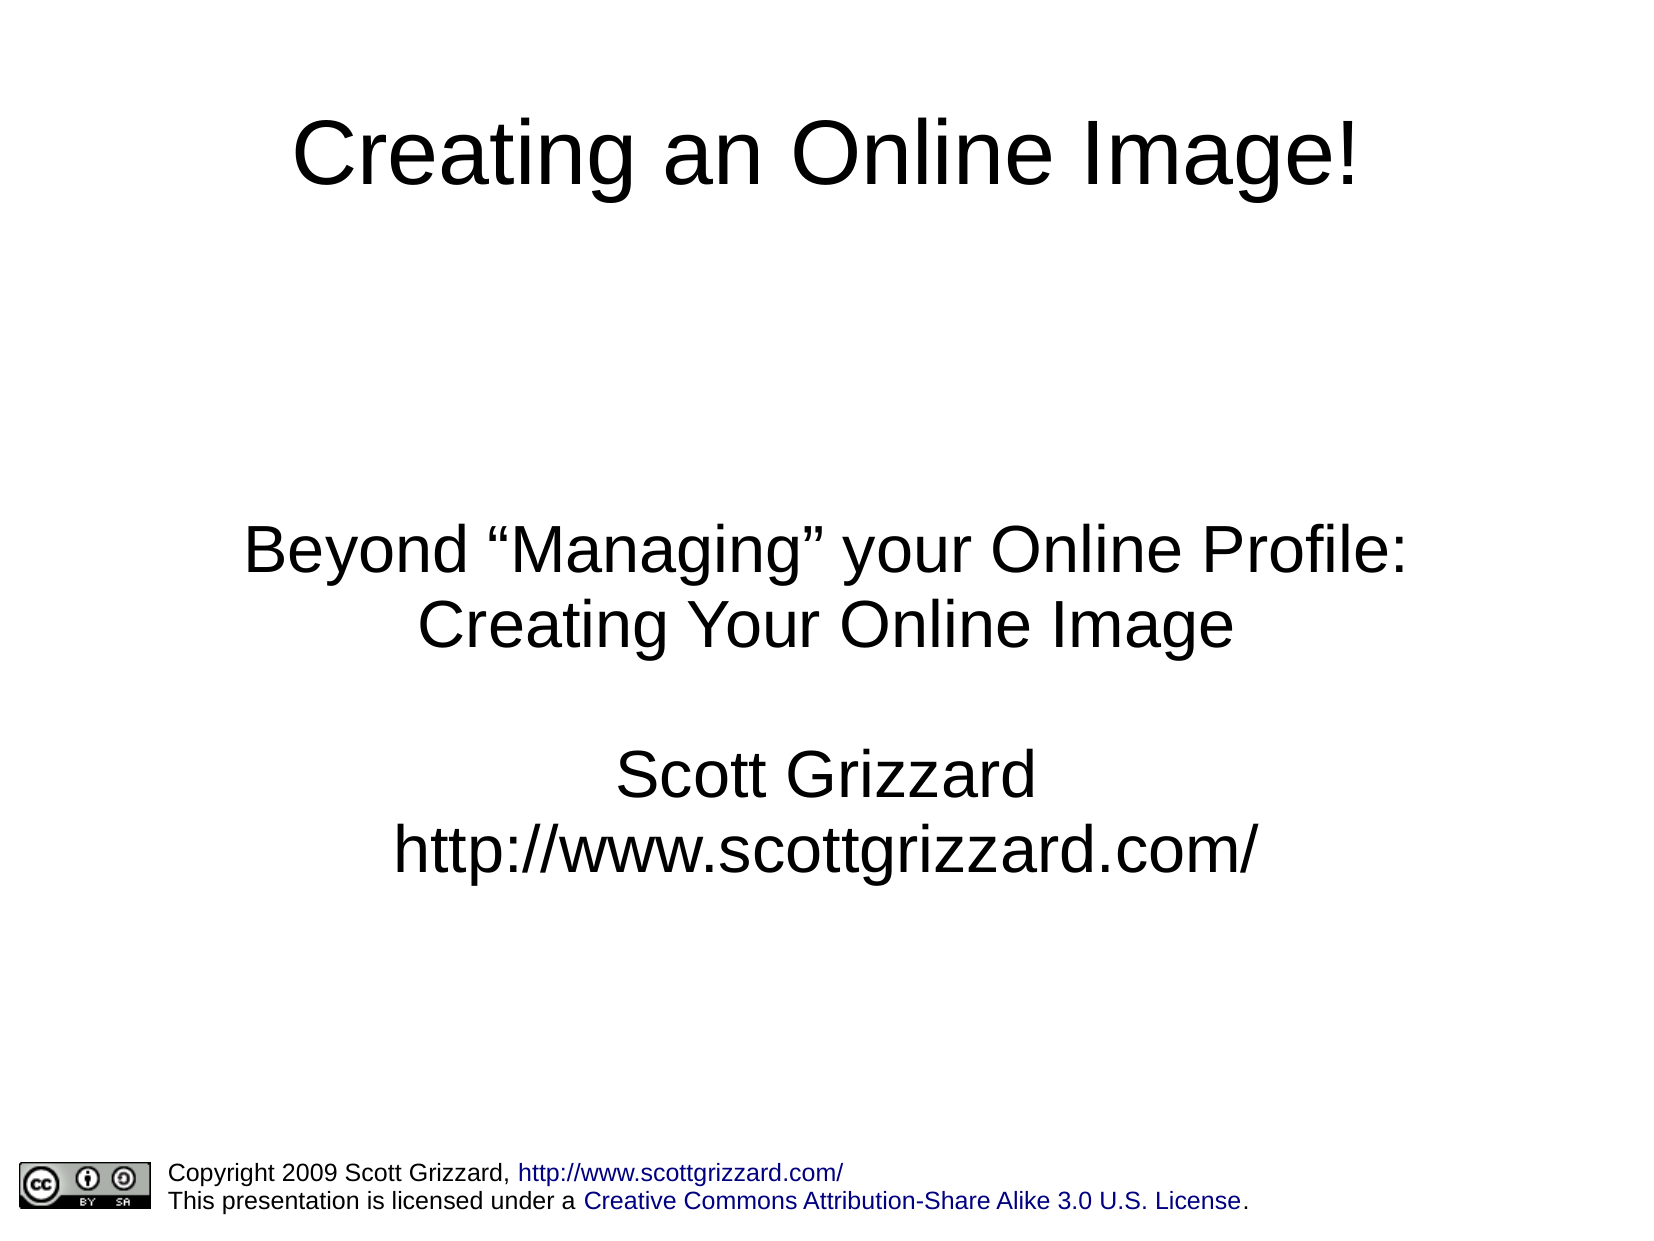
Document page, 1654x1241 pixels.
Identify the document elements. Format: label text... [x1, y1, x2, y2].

picture [19, 1162, 151, 1209]
title Creating an Online Image! [82, 49, 1571, 257]
subtitle Beyond “Managing” your Online Profile: Creating Your Online Image Scott Grizzard http://www.scottgrizzard.com/ [82, 297, 1571, 1102]
text_box Copyright 2009 Scott Grizzard, http://www.scottgrizzard.com/ This presentation is licensed under a Creative Commons Attribution-Share Alike 3.0 U.S. License. [153, 1151, 1265, 1222]
